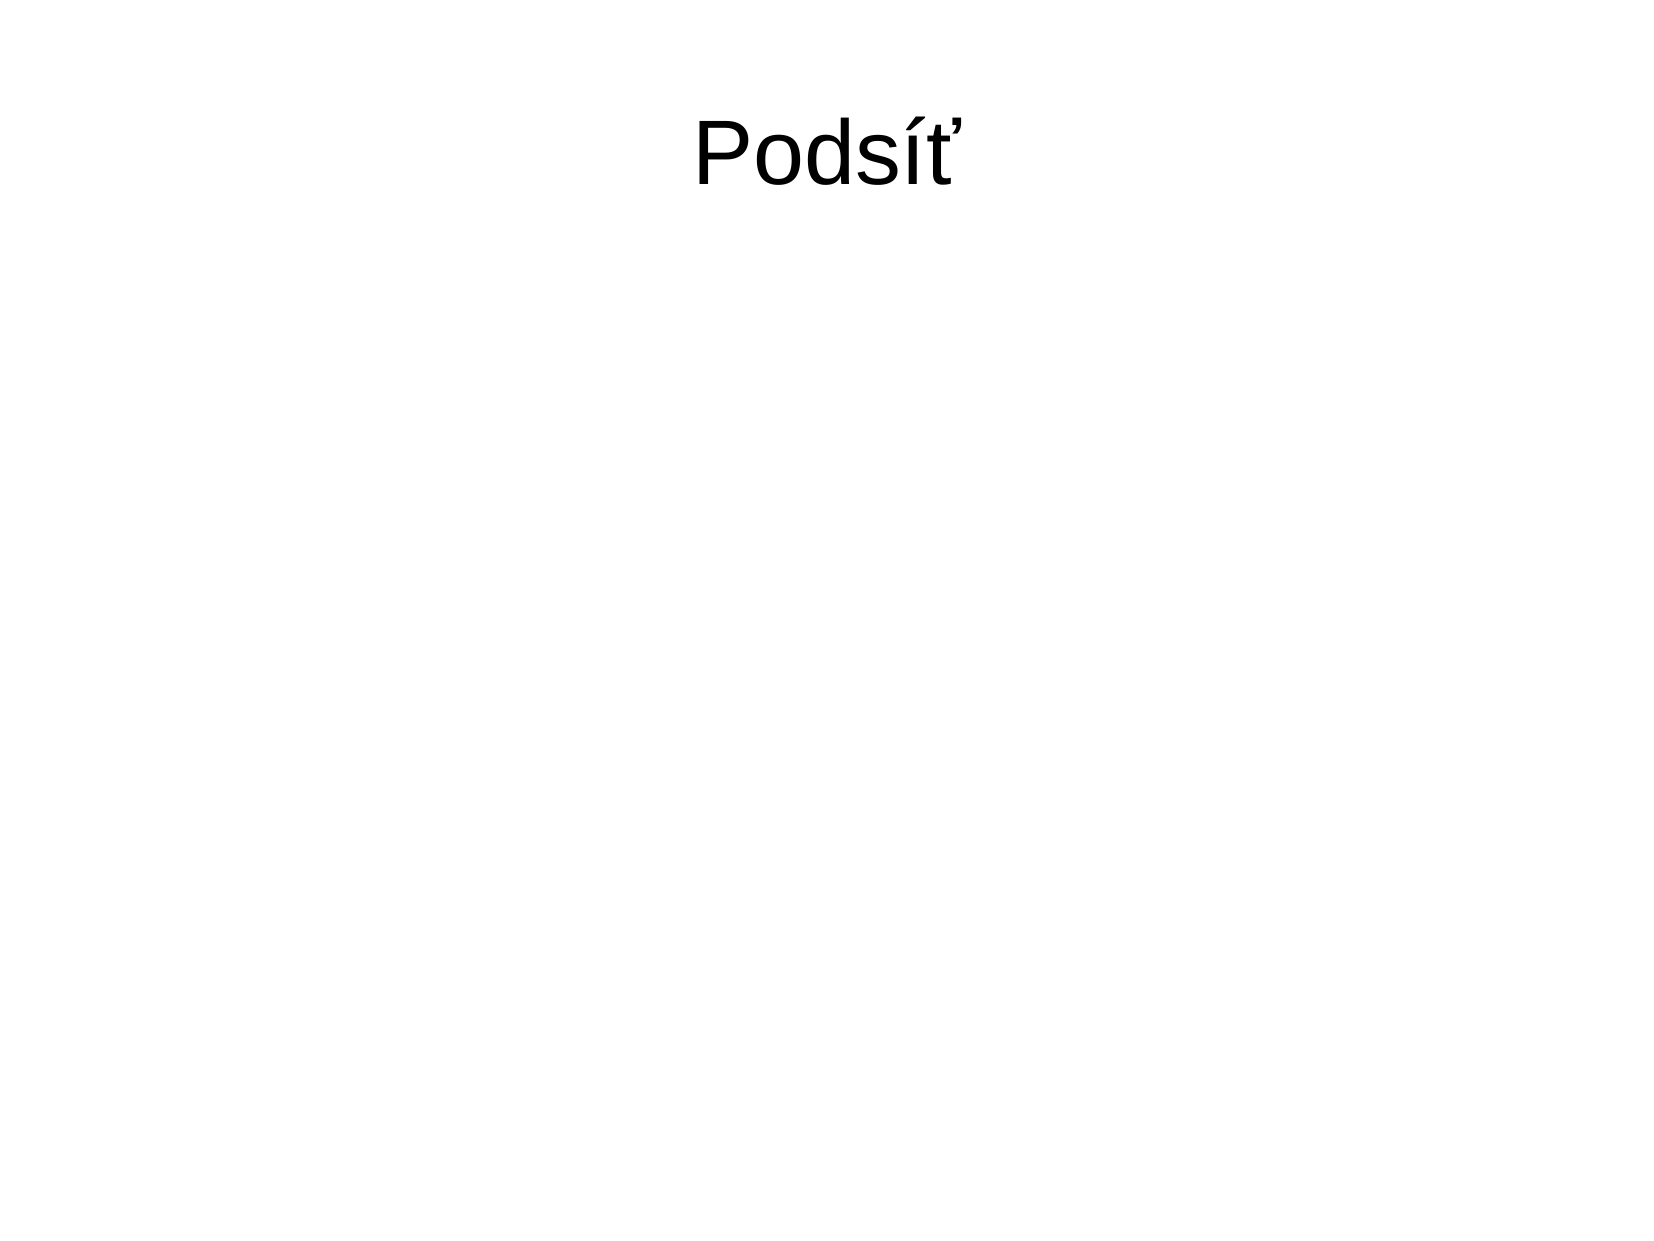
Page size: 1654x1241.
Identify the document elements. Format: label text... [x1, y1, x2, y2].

title Podsíť [82, 49, 1571, 257]
